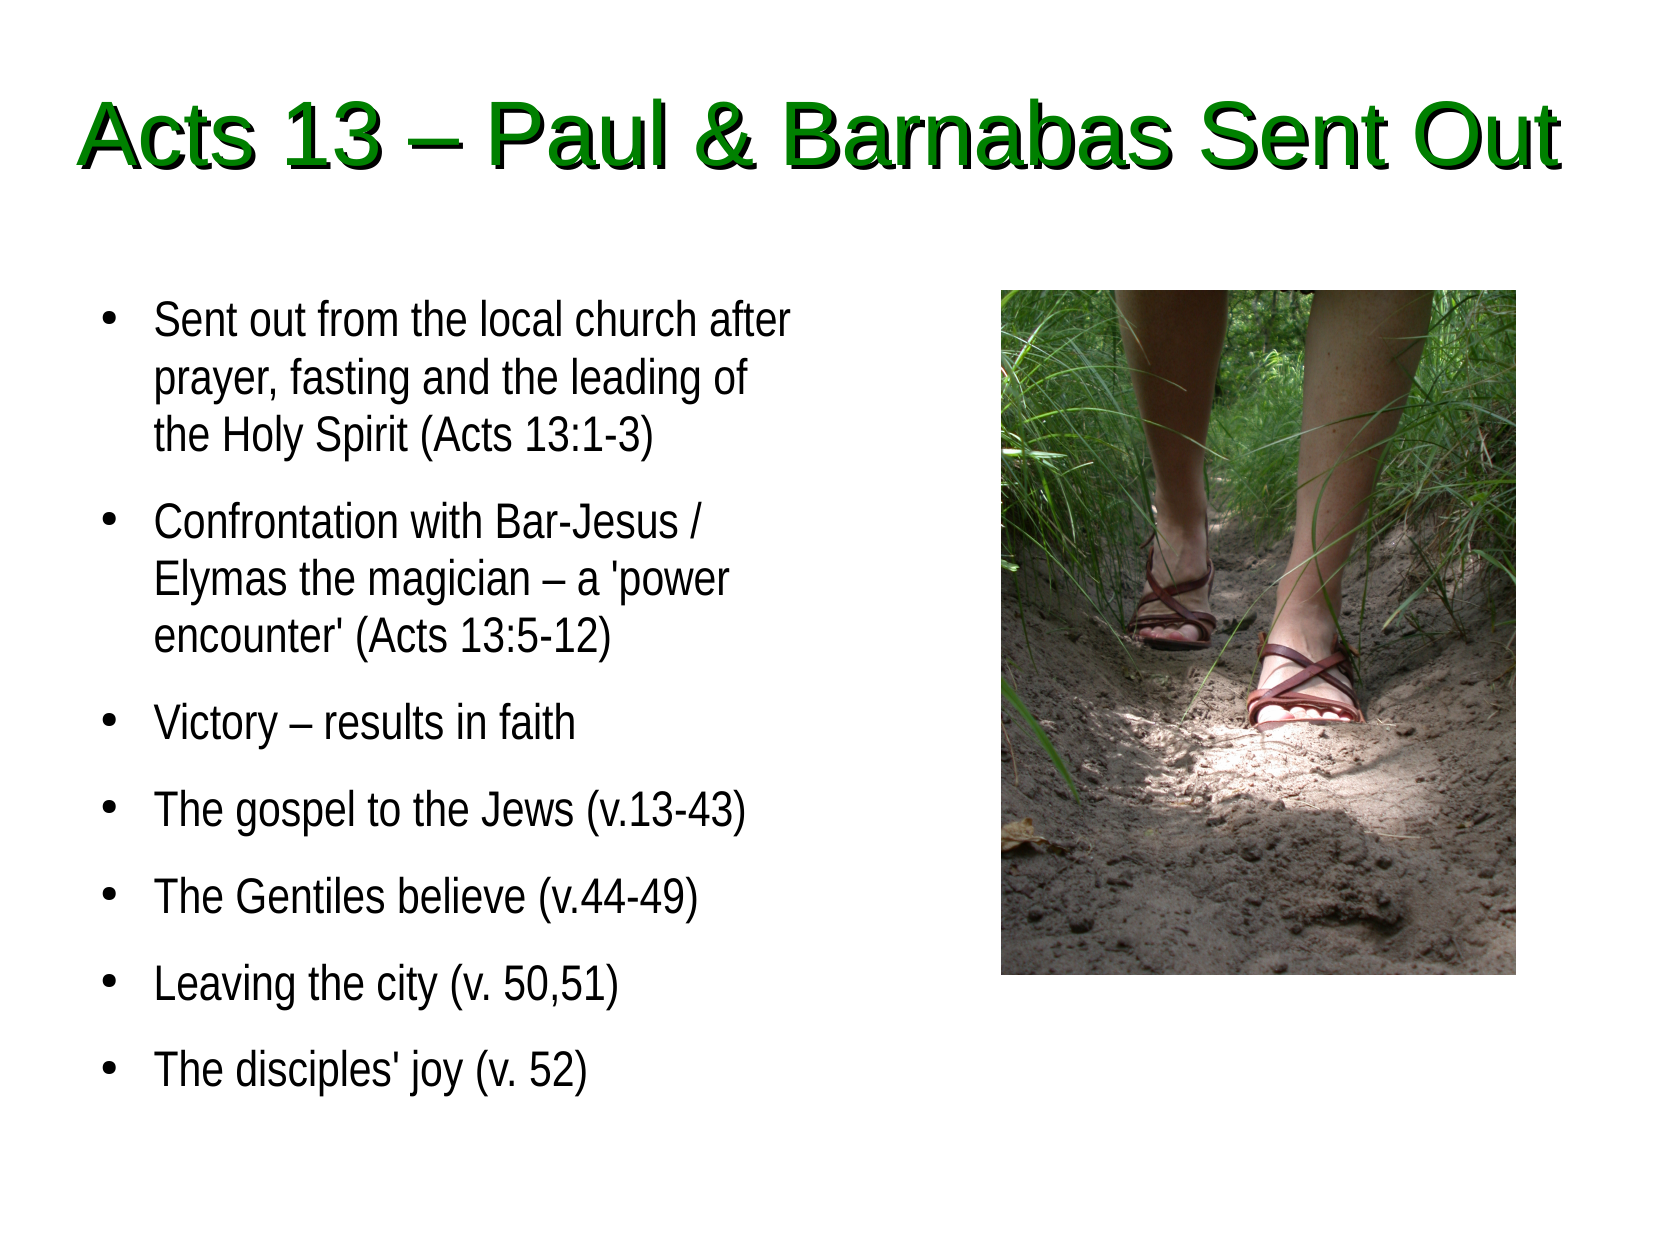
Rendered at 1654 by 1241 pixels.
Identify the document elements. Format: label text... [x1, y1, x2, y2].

picture [1001, 290, 1516, 976]
list Sent out from the local church after prayer, fasting and the leading of the Holy Spirit (Acts 13:1-3) Confrontation with Bar-Jesus / Elymas the magician – a 'power encounter' (Acts 13:5-12) Victory – results in faith The gospel to the Jews (v.13-43) The Gentiles believe (v.44-49) Leaving the city (v. 50,51) The disciples' joy (v. 52) [82, 290, 809, 1094]
title Acts 13 – Paul & Barnabas Sent Out [75, 37, 1564, 230]
